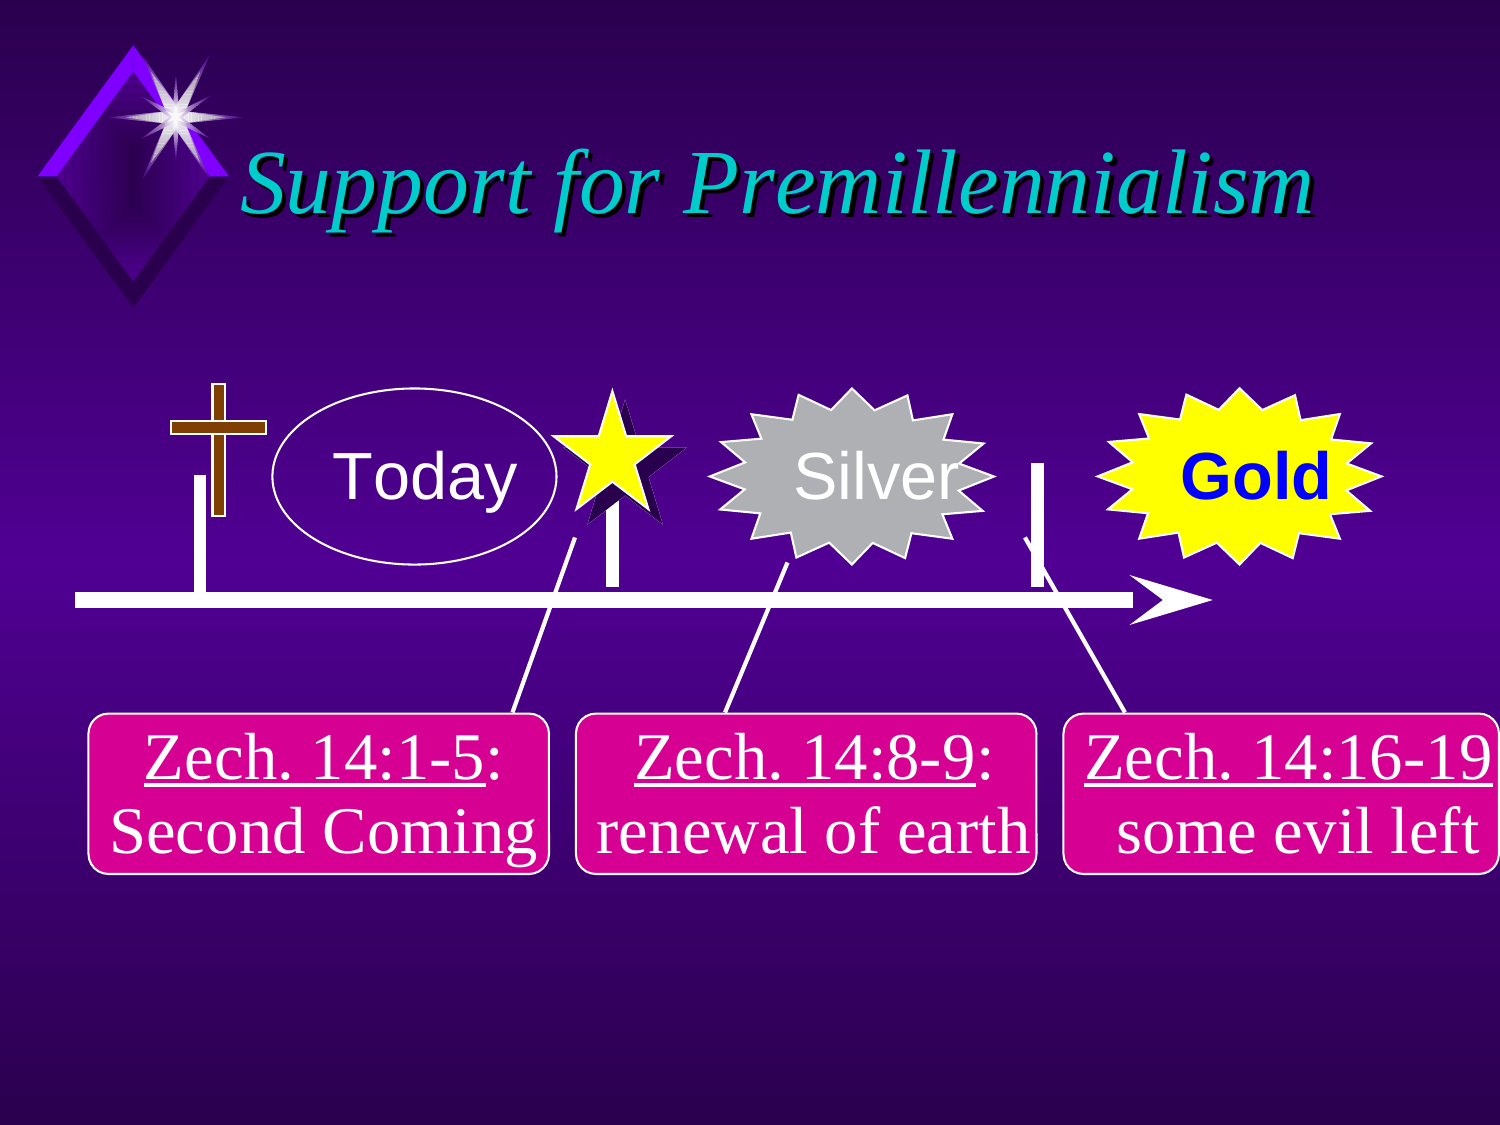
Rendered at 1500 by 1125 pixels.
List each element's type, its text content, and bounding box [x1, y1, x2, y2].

text_box [553, 391, 672, 510]
text_box Silver [709, 388, 995, 565]
text_box Zech. 14:16-19: some evil left [1063, 713, 1499, 875]
title Support for Premillennialism [224, 78, 1388, 288]
text_box Zech. 14:8-9: renewal of earth [575, 713, 1037, 875]
text_box Gold [1097, 388, 1382, 565]
text_box [171, 383, 267, 517]
text_box Today [272, 388, 557, 565]
text_box Zech. 14:1-5: Second Coming [88, 713, 549, 875]
